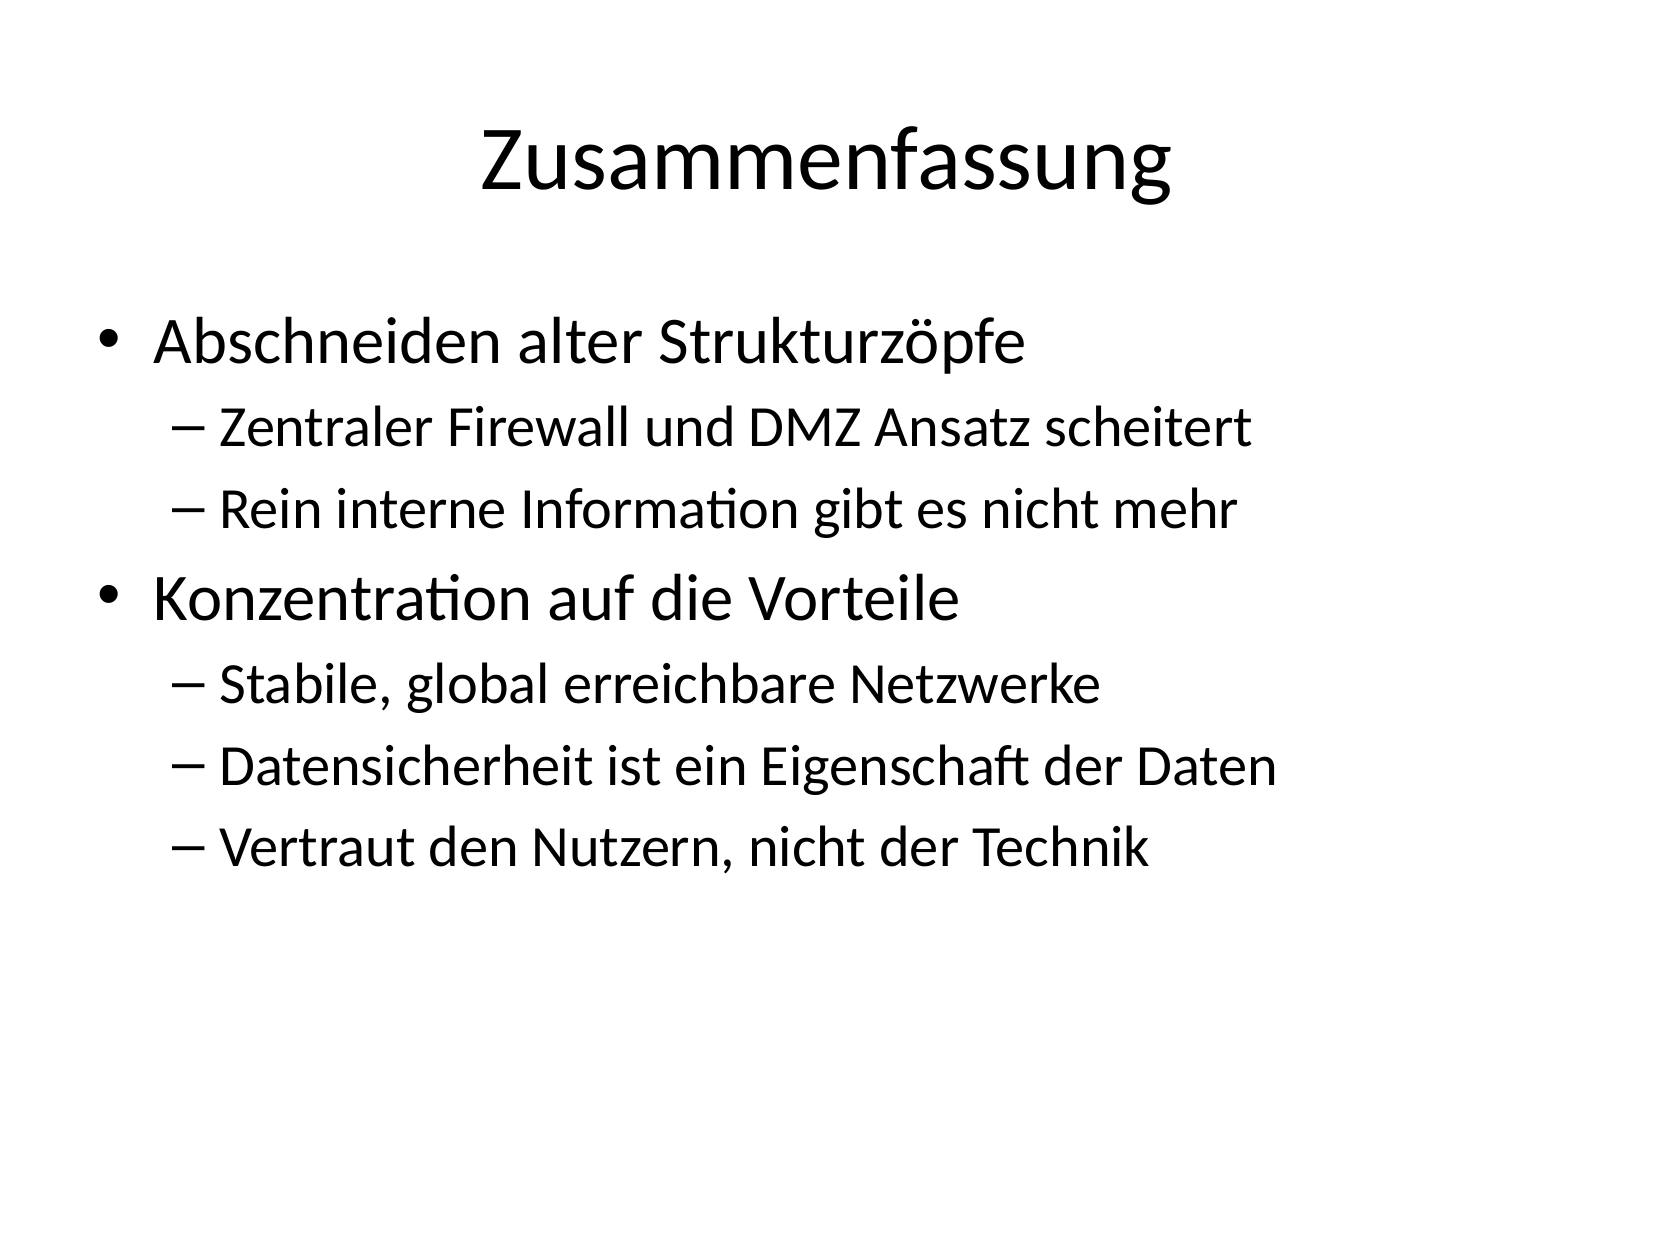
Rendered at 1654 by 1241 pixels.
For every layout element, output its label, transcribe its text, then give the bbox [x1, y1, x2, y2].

title Zusammenfassung [82, 49, 1571, 257]
list Abschneiden alter Strukturzöpfe Zentraler Firewall und DMZ Ansatz scheitert Rein interne Information gibt es nicht mehr Konzentration auf die Vorteile Stabile, global erreichbare Netzwerke Datensicherheit ist ein Eigenschaft der Daten Vertraut den Nutzern, nicht der Technik [82, 289, 1571, 1108]
